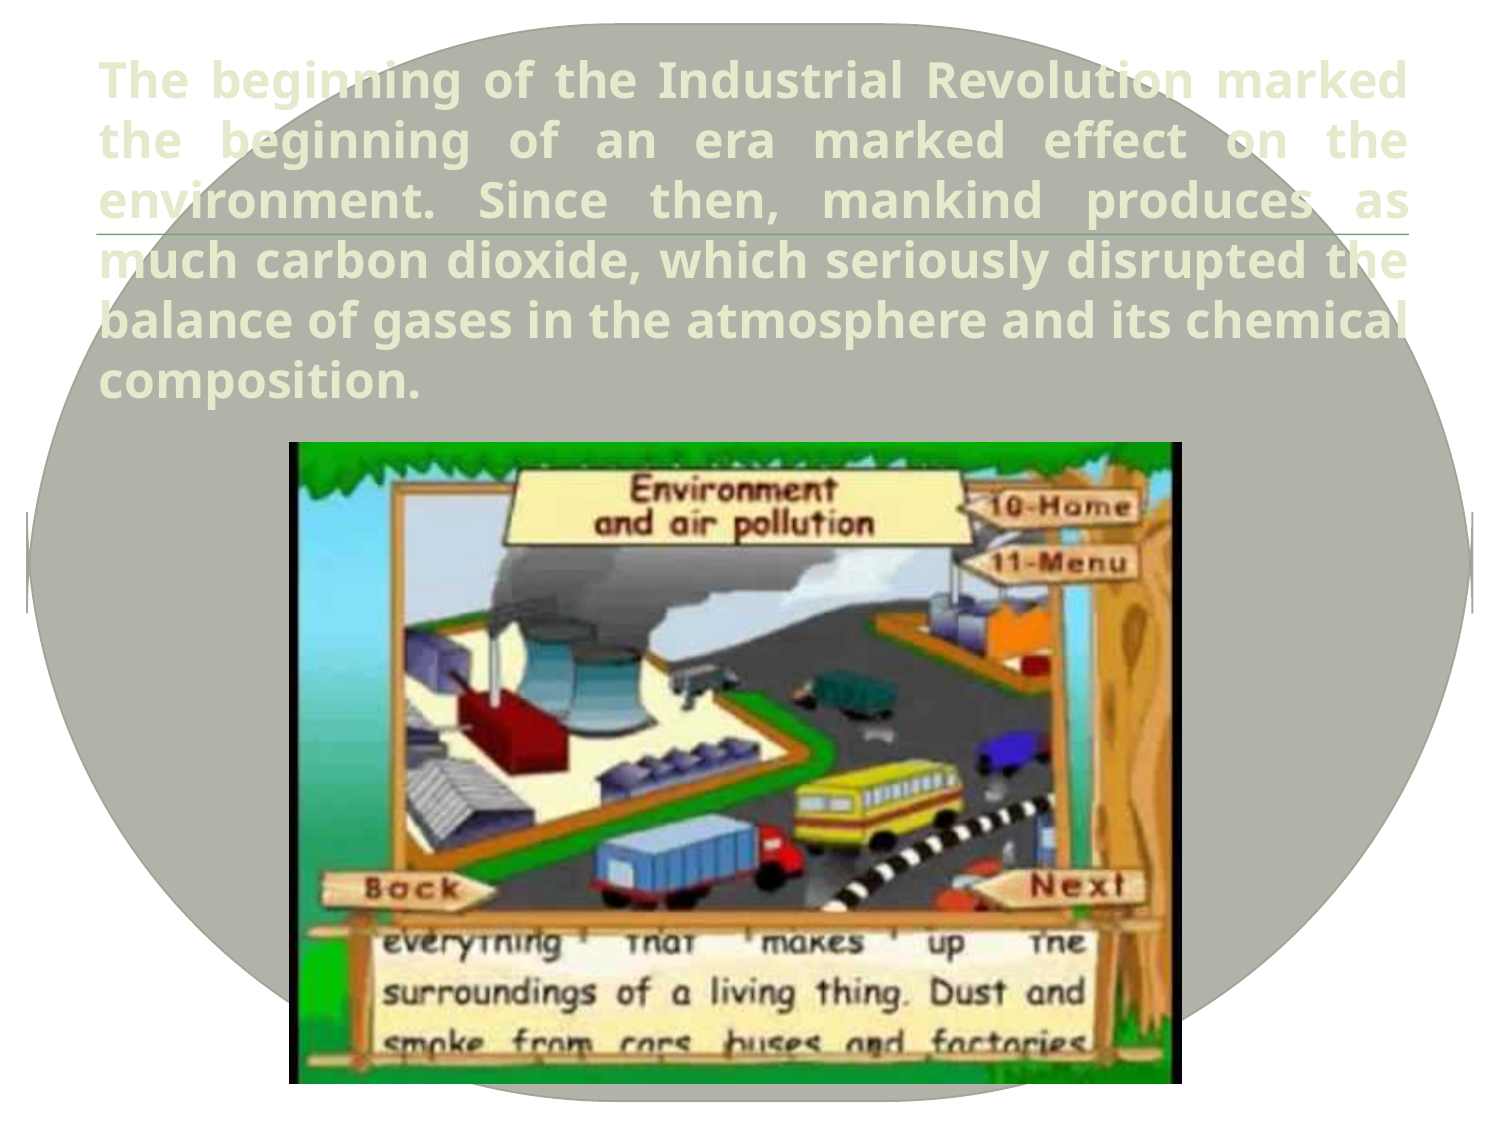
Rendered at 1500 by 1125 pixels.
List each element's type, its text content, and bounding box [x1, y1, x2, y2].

picture [289, 442, 1182, 1084]
title The beginning of the Industrial Revolution marked the beginning of an era marked effect on the environment. Since then, mankind produces as much carbon dioxide, which seriously disrupted the balance of gases in the atmosphere and its chemical composition. [75, 41, 1425, 386]
